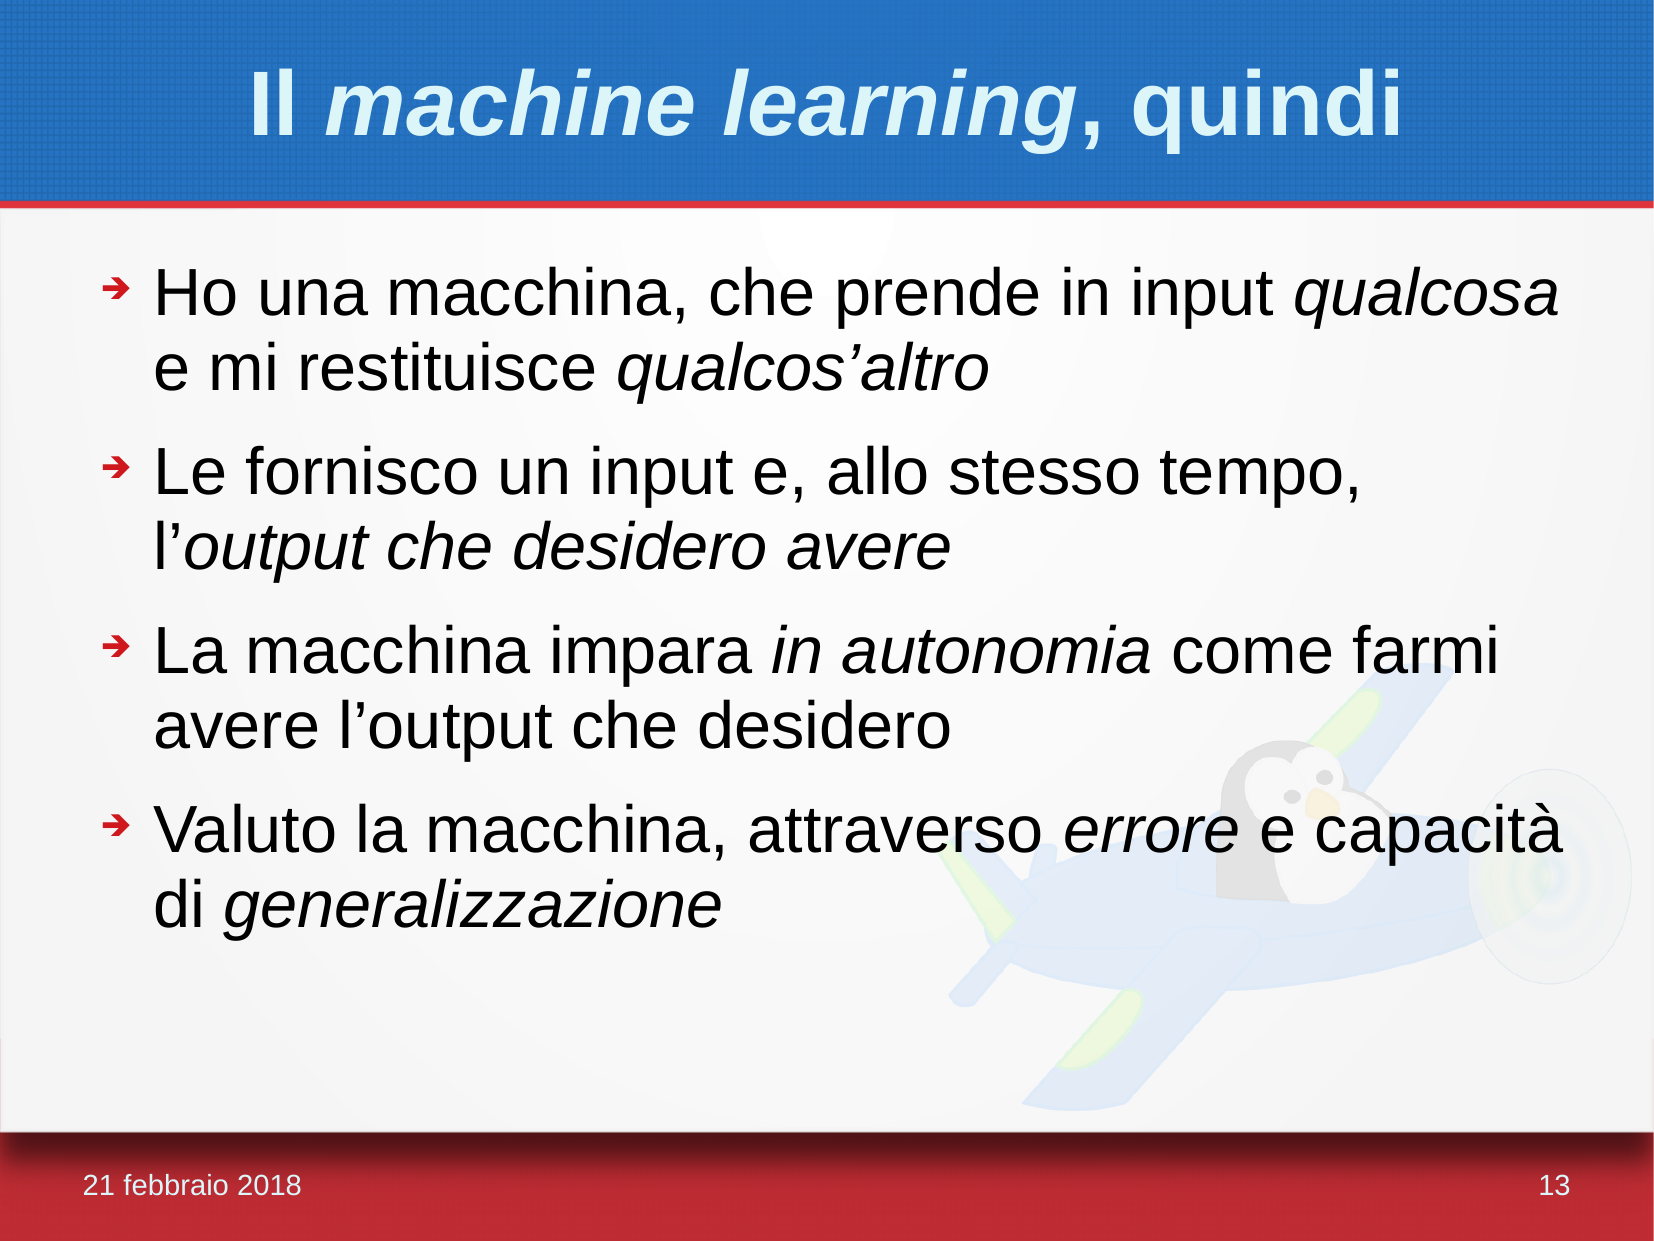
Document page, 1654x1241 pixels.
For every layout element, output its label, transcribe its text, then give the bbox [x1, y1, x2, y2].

picture [0, 0, 1654, 1241]
list Ho una macchina, che prende in input qualcosa e mi restituisce qualcos’altro Le fornisco un input e, allo stesso tempo, l’output che desidero avere La macchina impara in autonomia come farmi avere l’output che desidero Valuto la macchina, attraverso errore e capacità di generalizzazione [82, 255, 1571, 1081]
title Il machine learning, quindi [82, 20, 1571, 186]
